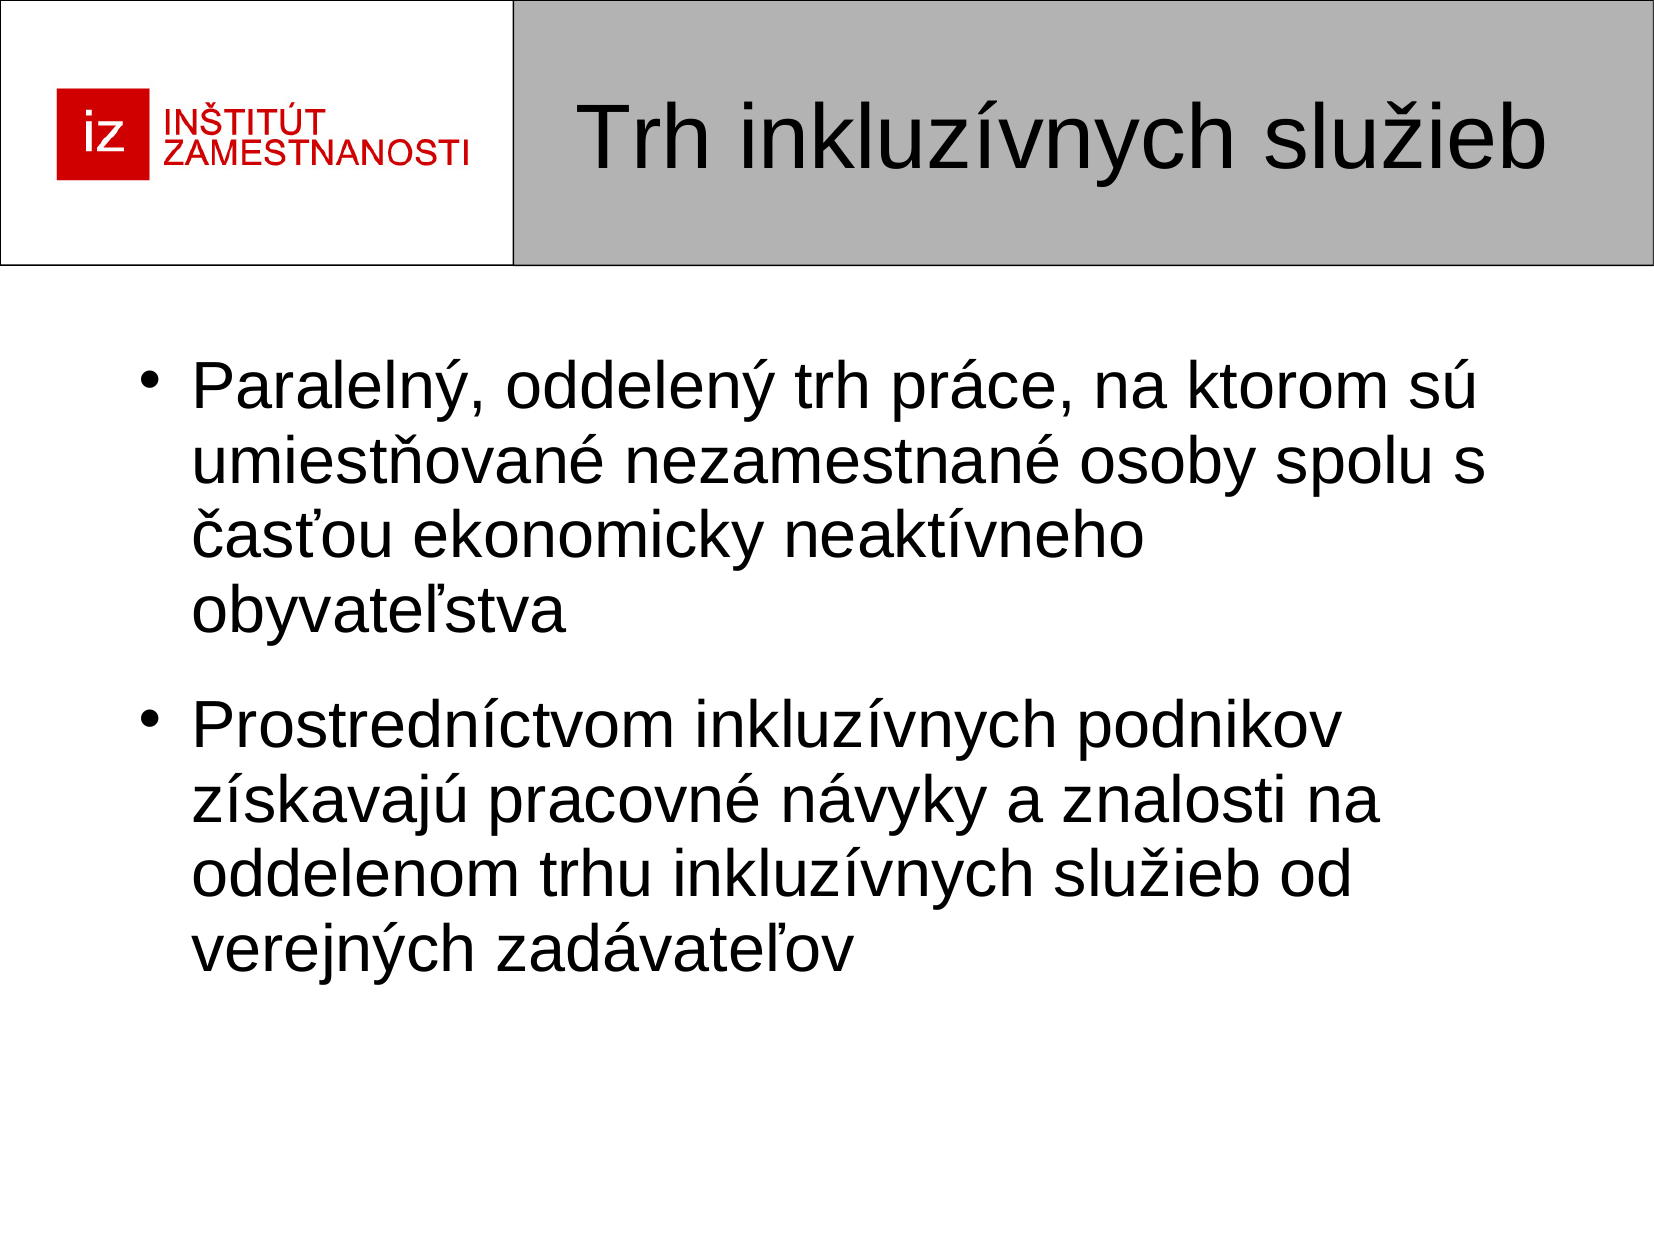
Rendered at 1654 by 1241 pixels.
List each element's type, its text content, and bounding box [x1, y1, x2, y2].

title Trh inkluzívnych služieb [560, 37, 1565, 229]
picture [5, 7, 512, 256]
list Paralelný, oddelený trh práce, na ktorom sú umiestňované nezamestnané osoby spolu s časťou ekonomicky neaktívneho obyvateľstva Prostredníctvom inkluzívnych podnikov získavajú pracovné návyky a znalosti na oddelenom trhu inkluzívnych služieb od verejných zadávateľov [121, 344, 1533, 1112]
